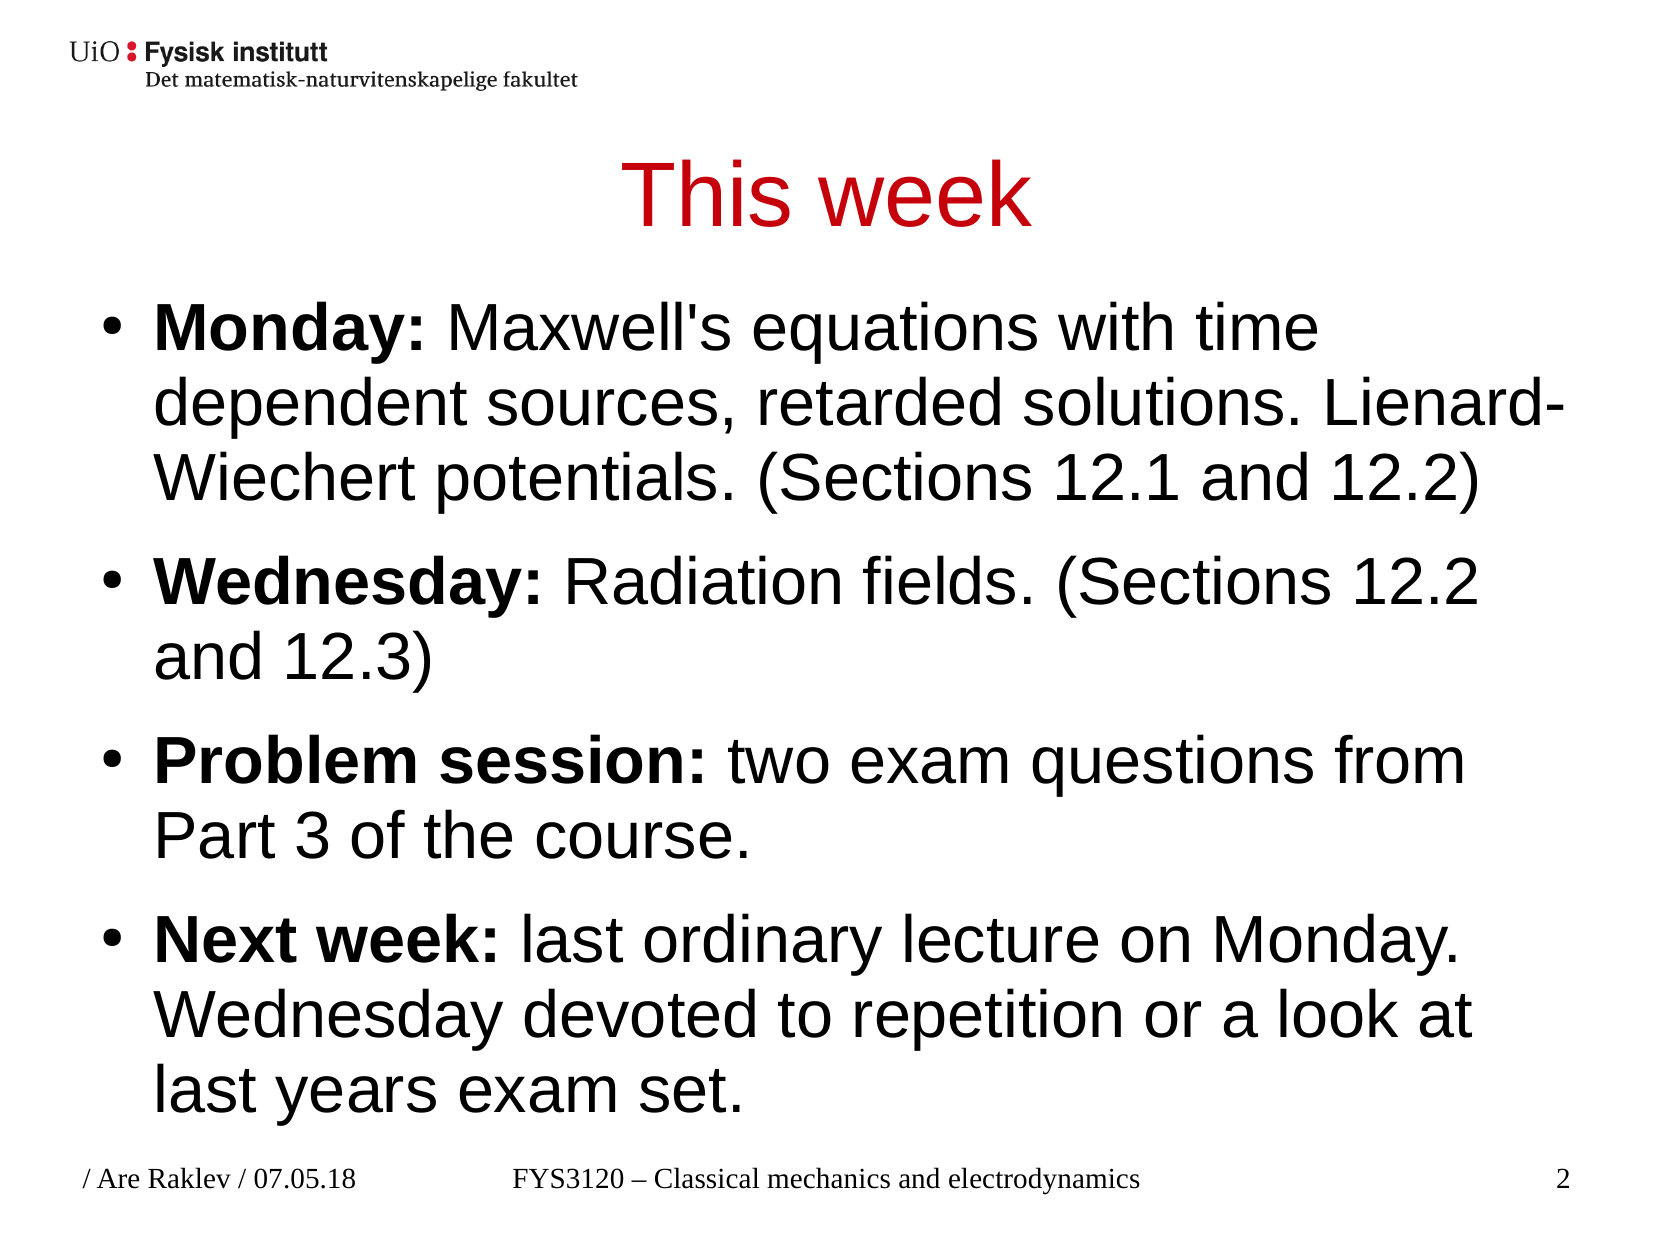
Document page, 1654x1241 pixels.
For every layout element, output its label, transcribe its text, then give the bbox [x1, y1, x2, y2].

picture [68, 37, 581, 93]
title This week [82, 90, 1571, 290]
list Monday: Maxwell's equations with time dependent sources, retarded solutions. Lienard-Wiechert potentials. (Sections 12.1 and 12.2) Wednesday: Radiation fields. (Sections 12.2 and 12.3) Problem session: two exam questions from Part 3 of the course. Next week: last ordinary lecture on Monday. Wednesday devoted to repetition or a look at last years exam set. [82, 290, 1576, 1193]
